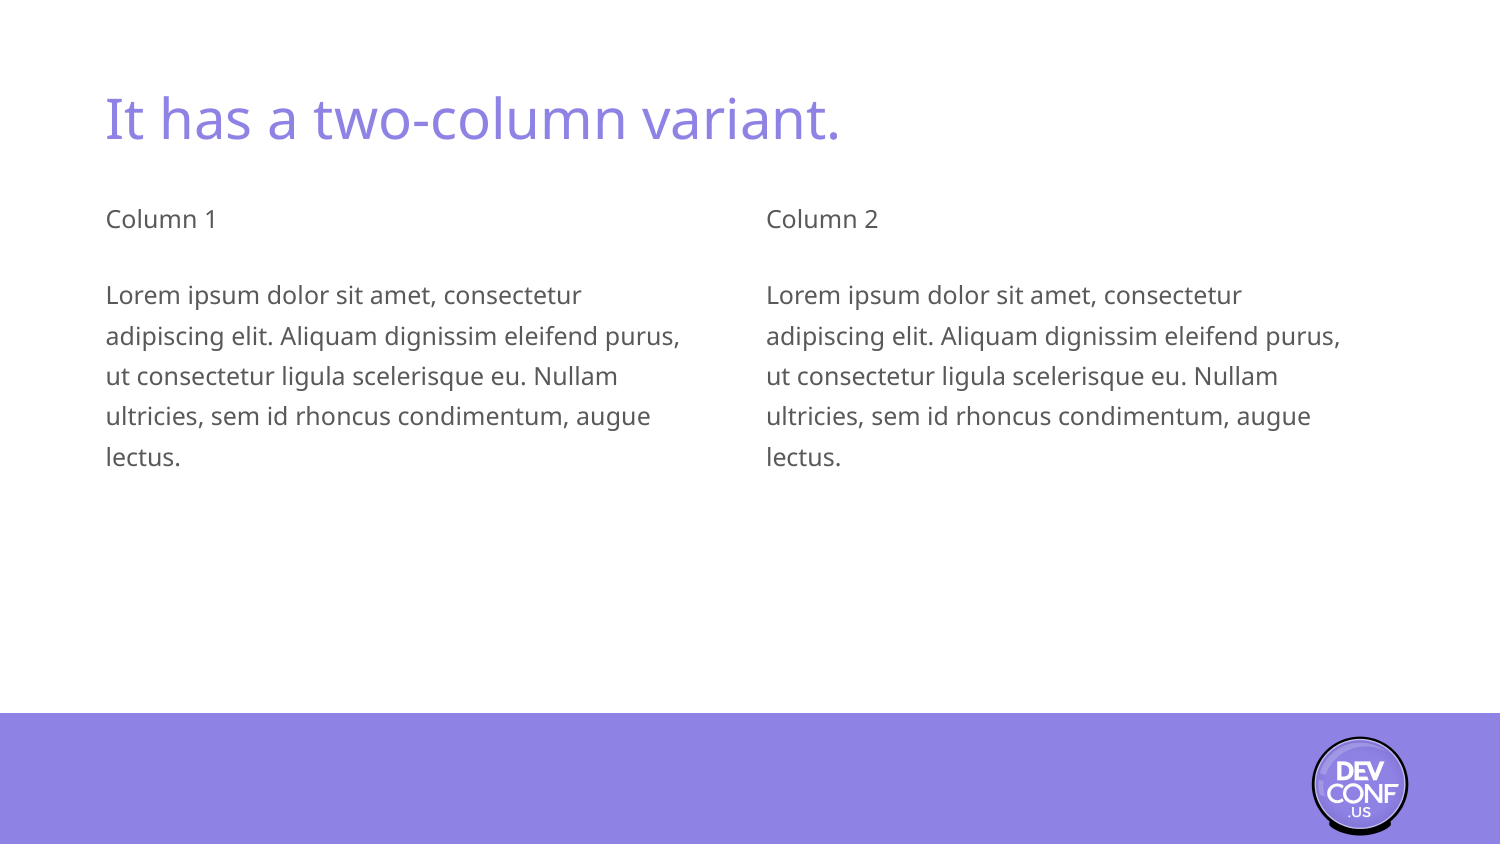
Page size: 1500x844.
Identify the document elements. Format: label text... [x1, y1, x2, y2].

list Lorem ipsum dolor sit amet, consectetur adipiscing elit. Aliquam dignissim eleifend purus, ut consectetur ligula scelerisque eu. Nullam ultricies, sem id rhoncus condimentum, augue lectus. [105, 269, 683, 703]
list Lorem ipsum dolor sit amet, consectetur adipiscing elit. Aliquam dignissim eleifend purus, ut consectetur ligula scelerisque eu. Nullam ultricies, sem id rhoncus condimentum, augue lectus. [766, 269, 1343, 703]
picture [1305, 731, 1415, 840]
title It has a two-column variant. [105, 70, 1343, 164]
subtitle Column 2 [766, 196, 1343, 240]
subtitle Column 1 [105, 196, 683, 240]
